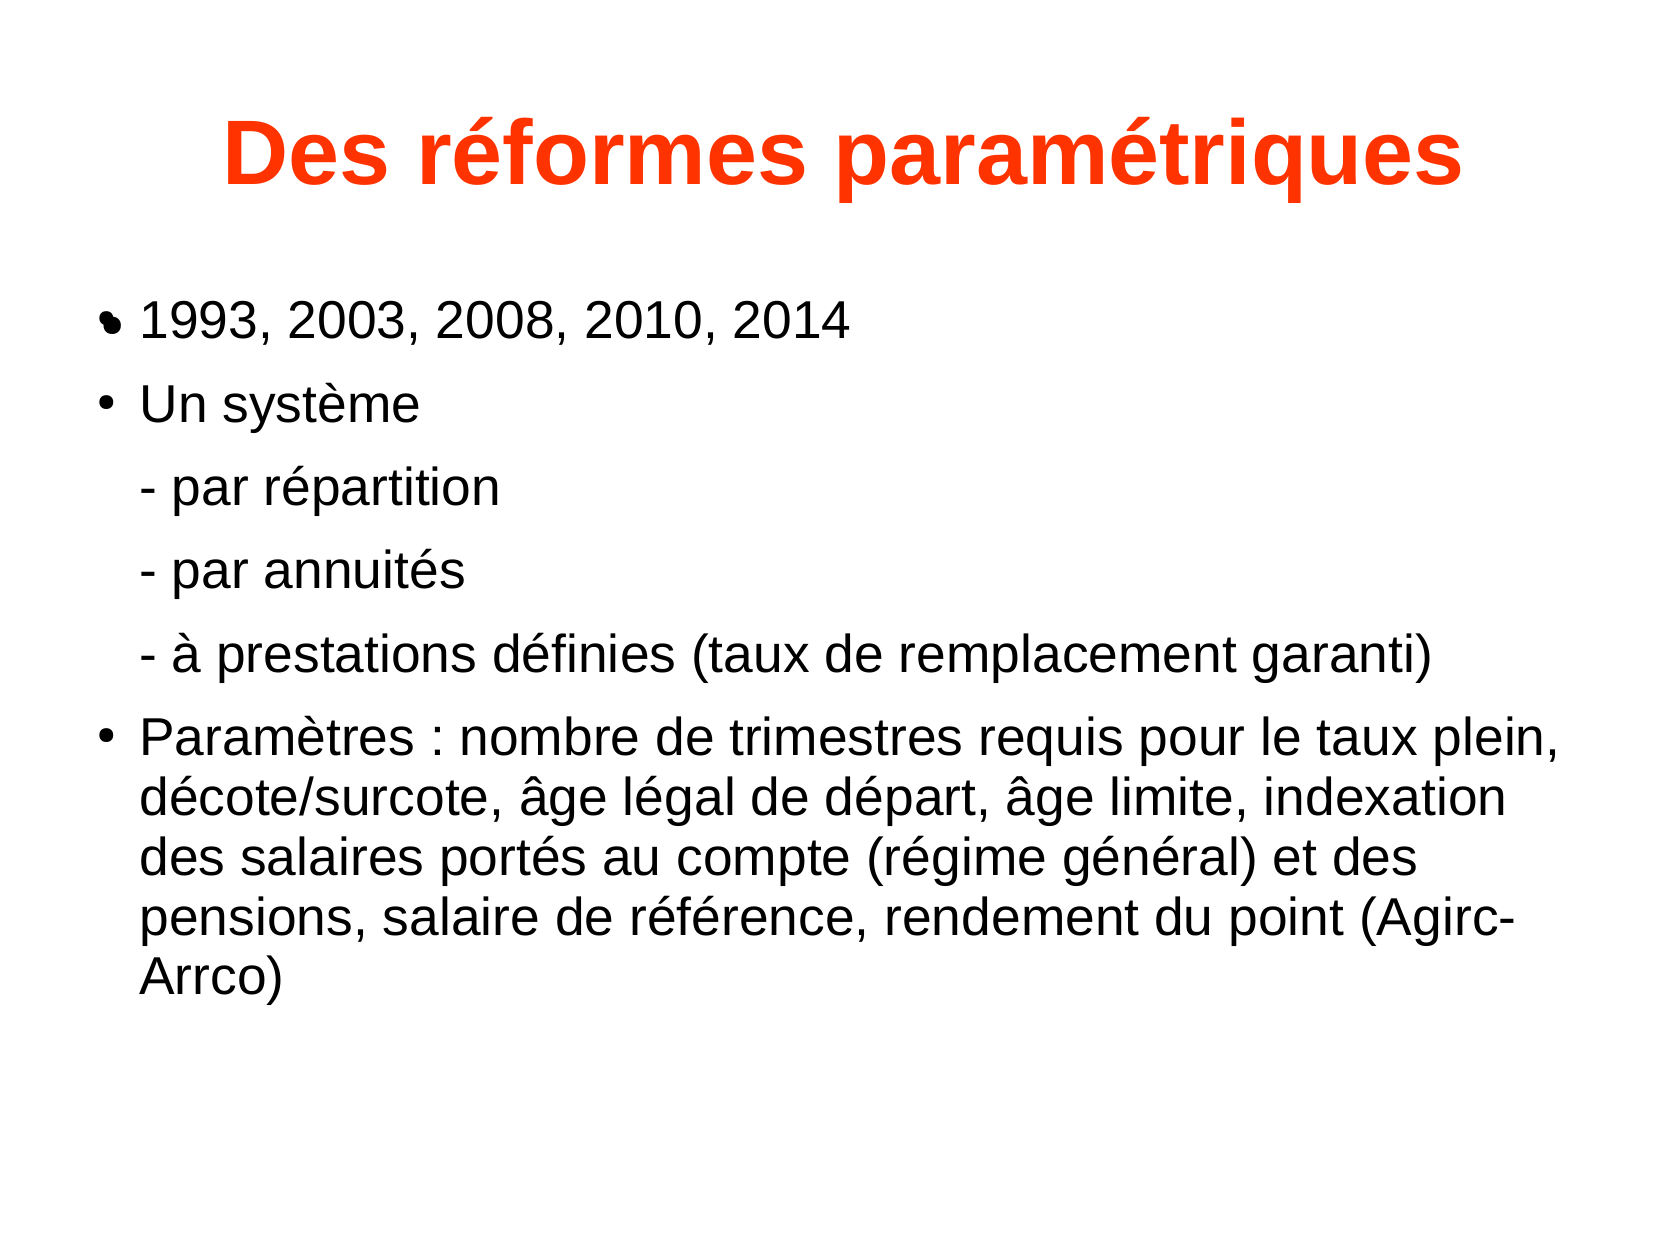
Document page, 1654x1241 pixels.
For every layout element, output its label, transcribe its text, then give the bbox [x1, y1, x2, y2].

title Des réformes paramétriques [82, 49, 1571, 257]
list [82, 290, 1571, 1010]
